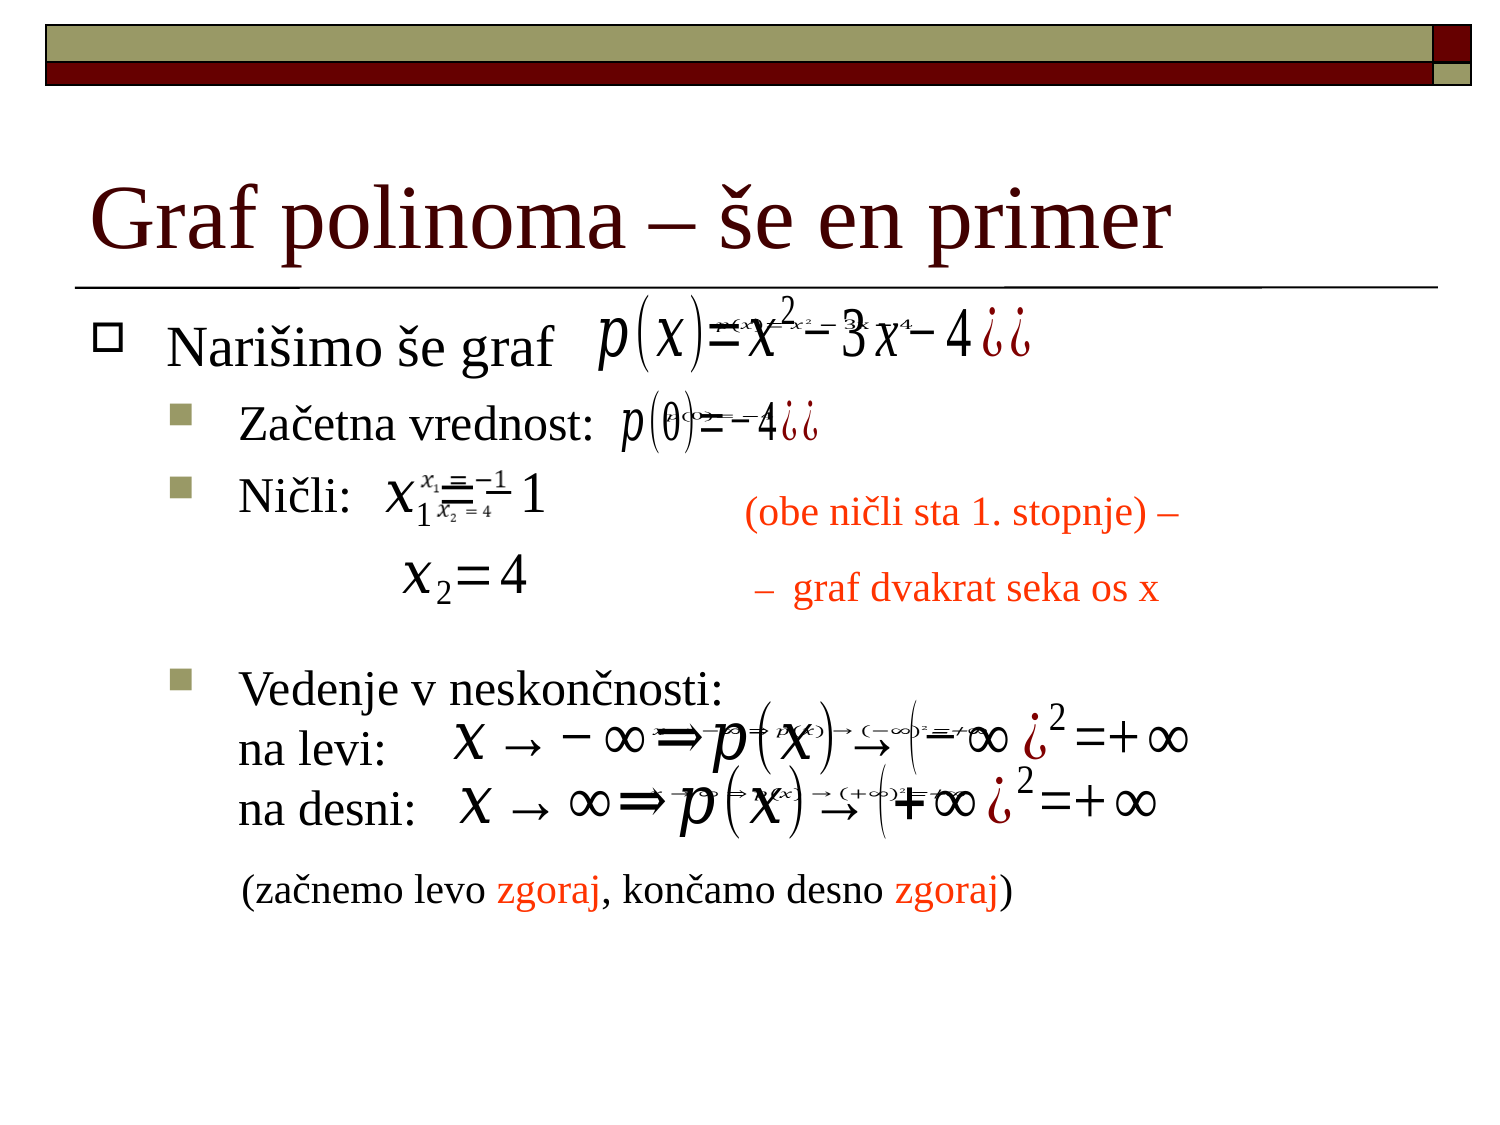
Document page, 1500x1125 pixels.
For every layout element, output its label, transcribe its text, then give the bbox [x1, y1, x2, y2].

text_box [583, 284, 1045, 380]
text_box [435, 692, 1205, 846]
title Graf polinoma – še en primer [75, 71, 1425, 275]
text_box [368, 460, 561, 614]
list Narišimo še graf Začetna vrednost: Ničli: Vedenje v neskončnosti: na levi: na desni: (začnemo levo zgoraj, končamo desno zgoraj) [74, 299, 1371, 1093]
text_box [610, 386, 830, 457]
text_box (obe ničli sta 1. stopnje) – – graf dvakrat seka os x [729, 476, 1195, 618]
